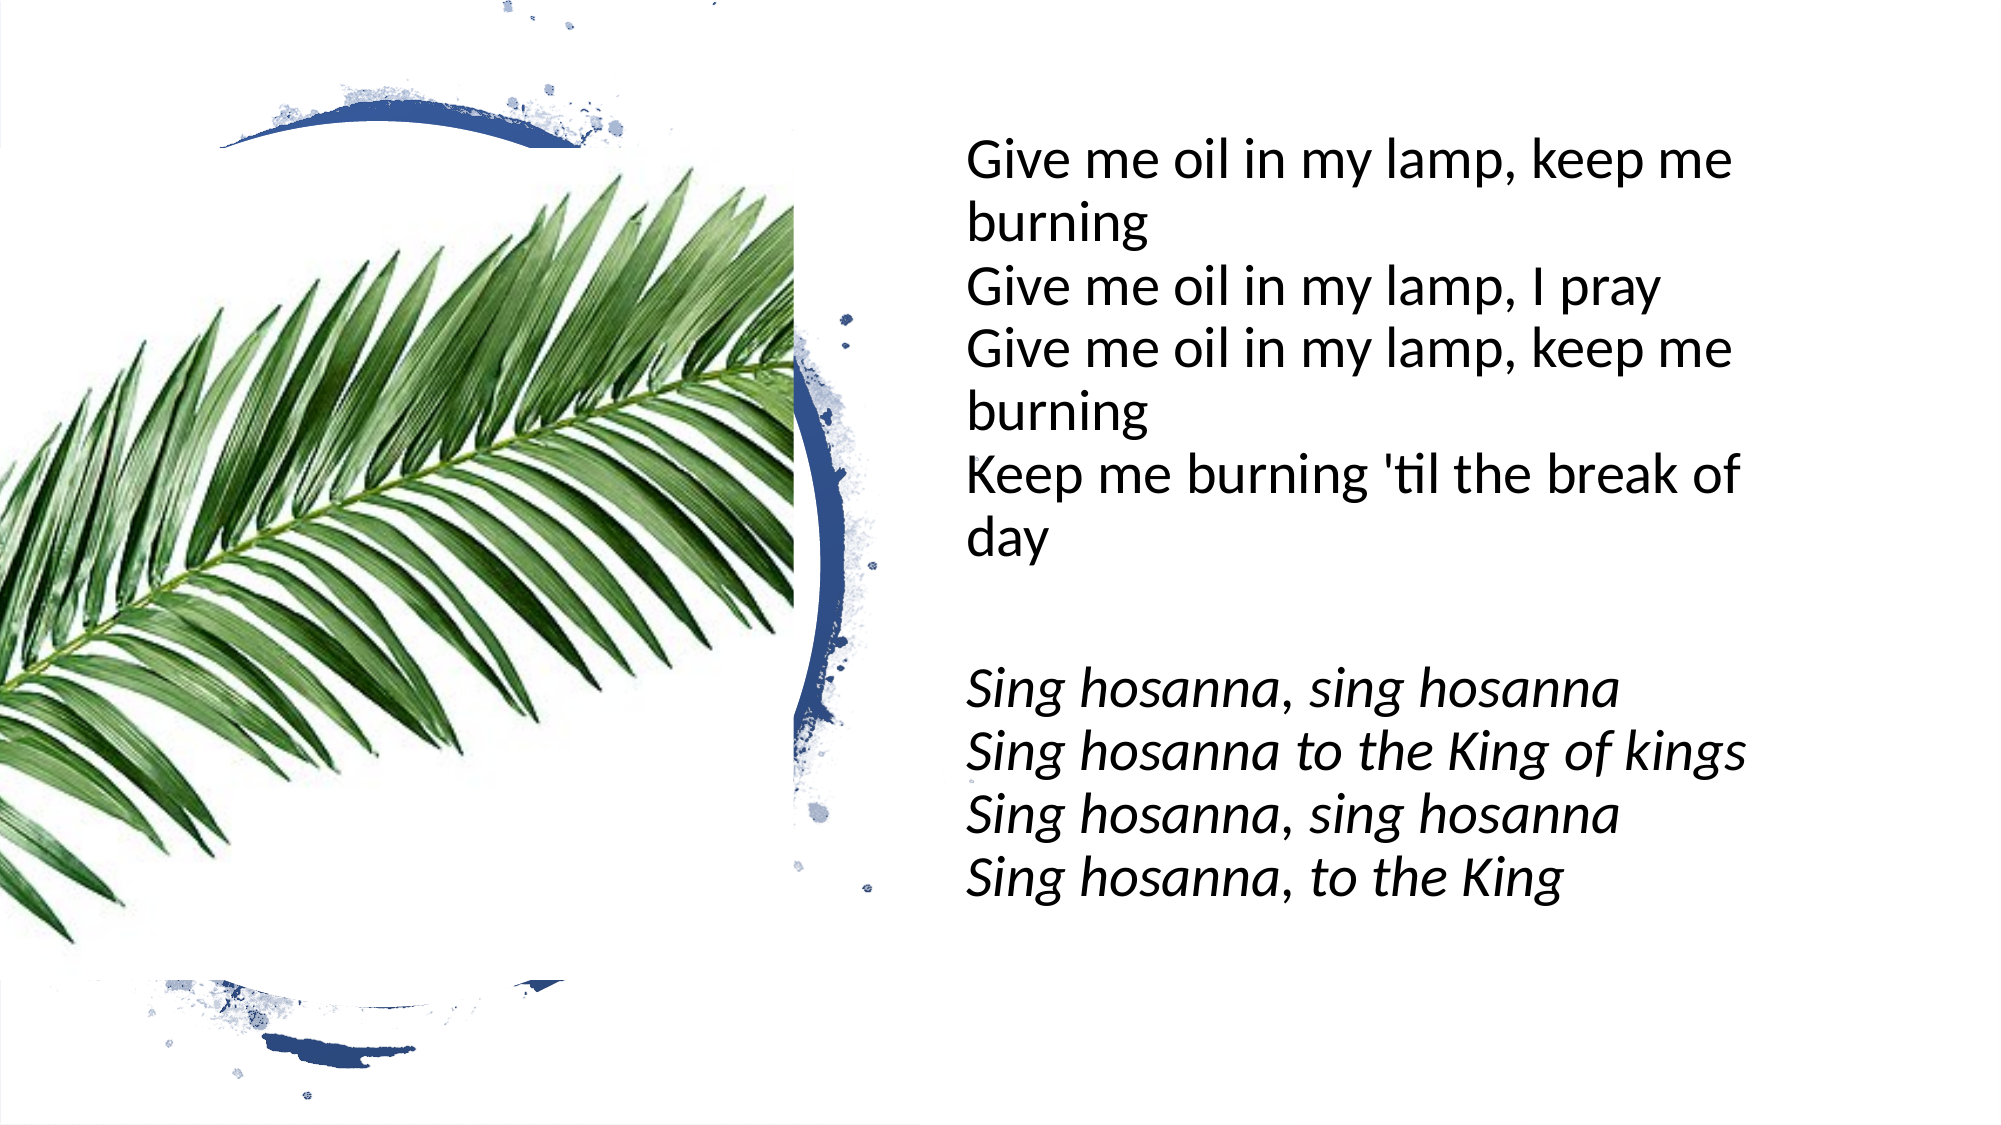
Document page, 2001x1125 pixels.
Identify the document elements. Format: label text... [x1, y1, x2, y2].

text_box [794, 413, 821, 715]
text_box Give me oil in my lamp, keep me burning Give me oil in my lamp, I pray Give me oil in my lamp, keep me burning Keep me burning 'til the break of day Sing hosanna, sing hosanna Sing hosanna to the King of kings Sing hosanna, sing hosanna Sing hosanna, to the King [951, 121, 1769, 719]
text_box [224, 121, 530, 148]
picture [0, 0, 2000, 1125]
text_box [224, 980, 531, 1008]
